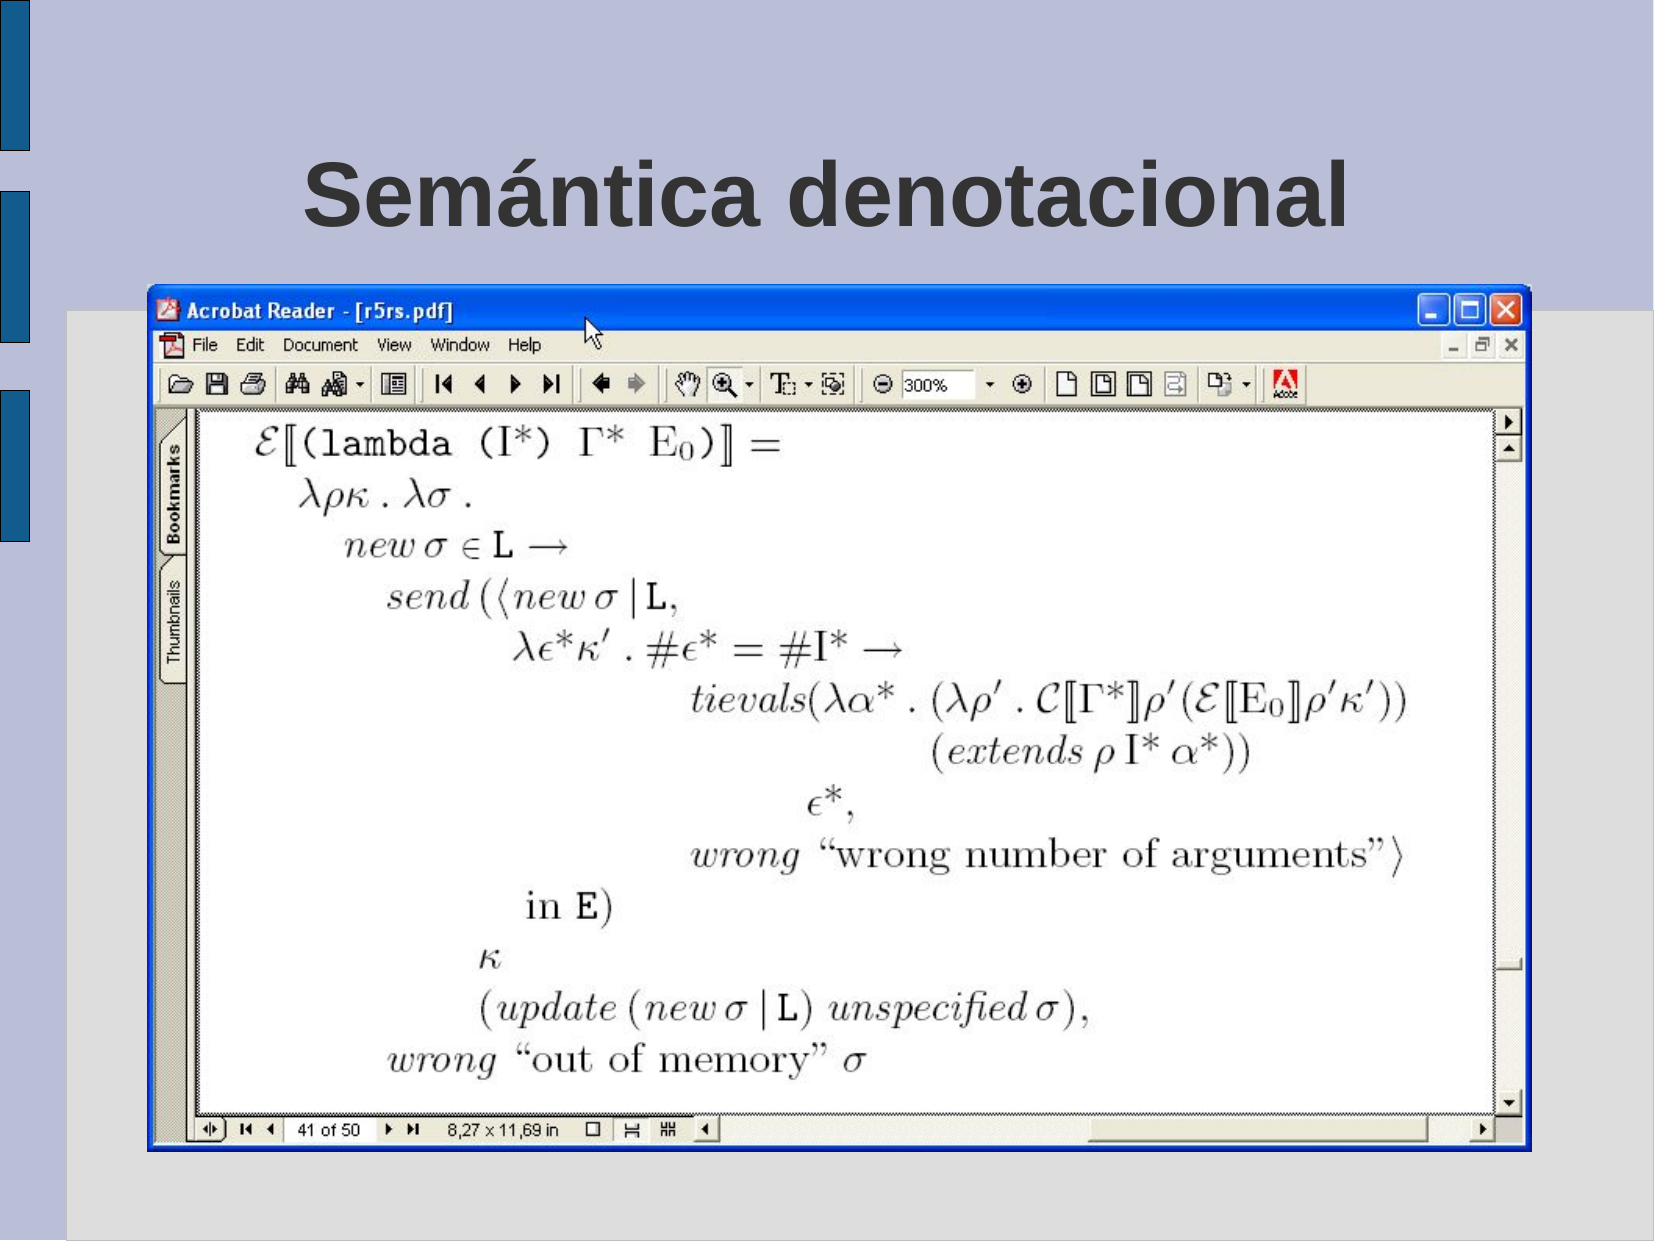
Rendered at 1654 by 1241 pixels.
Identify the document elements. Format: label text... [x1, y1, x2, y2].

title Semántica denotacional [121, 91, 1534, 299]
picture [147, 284, 1532, 1152]
